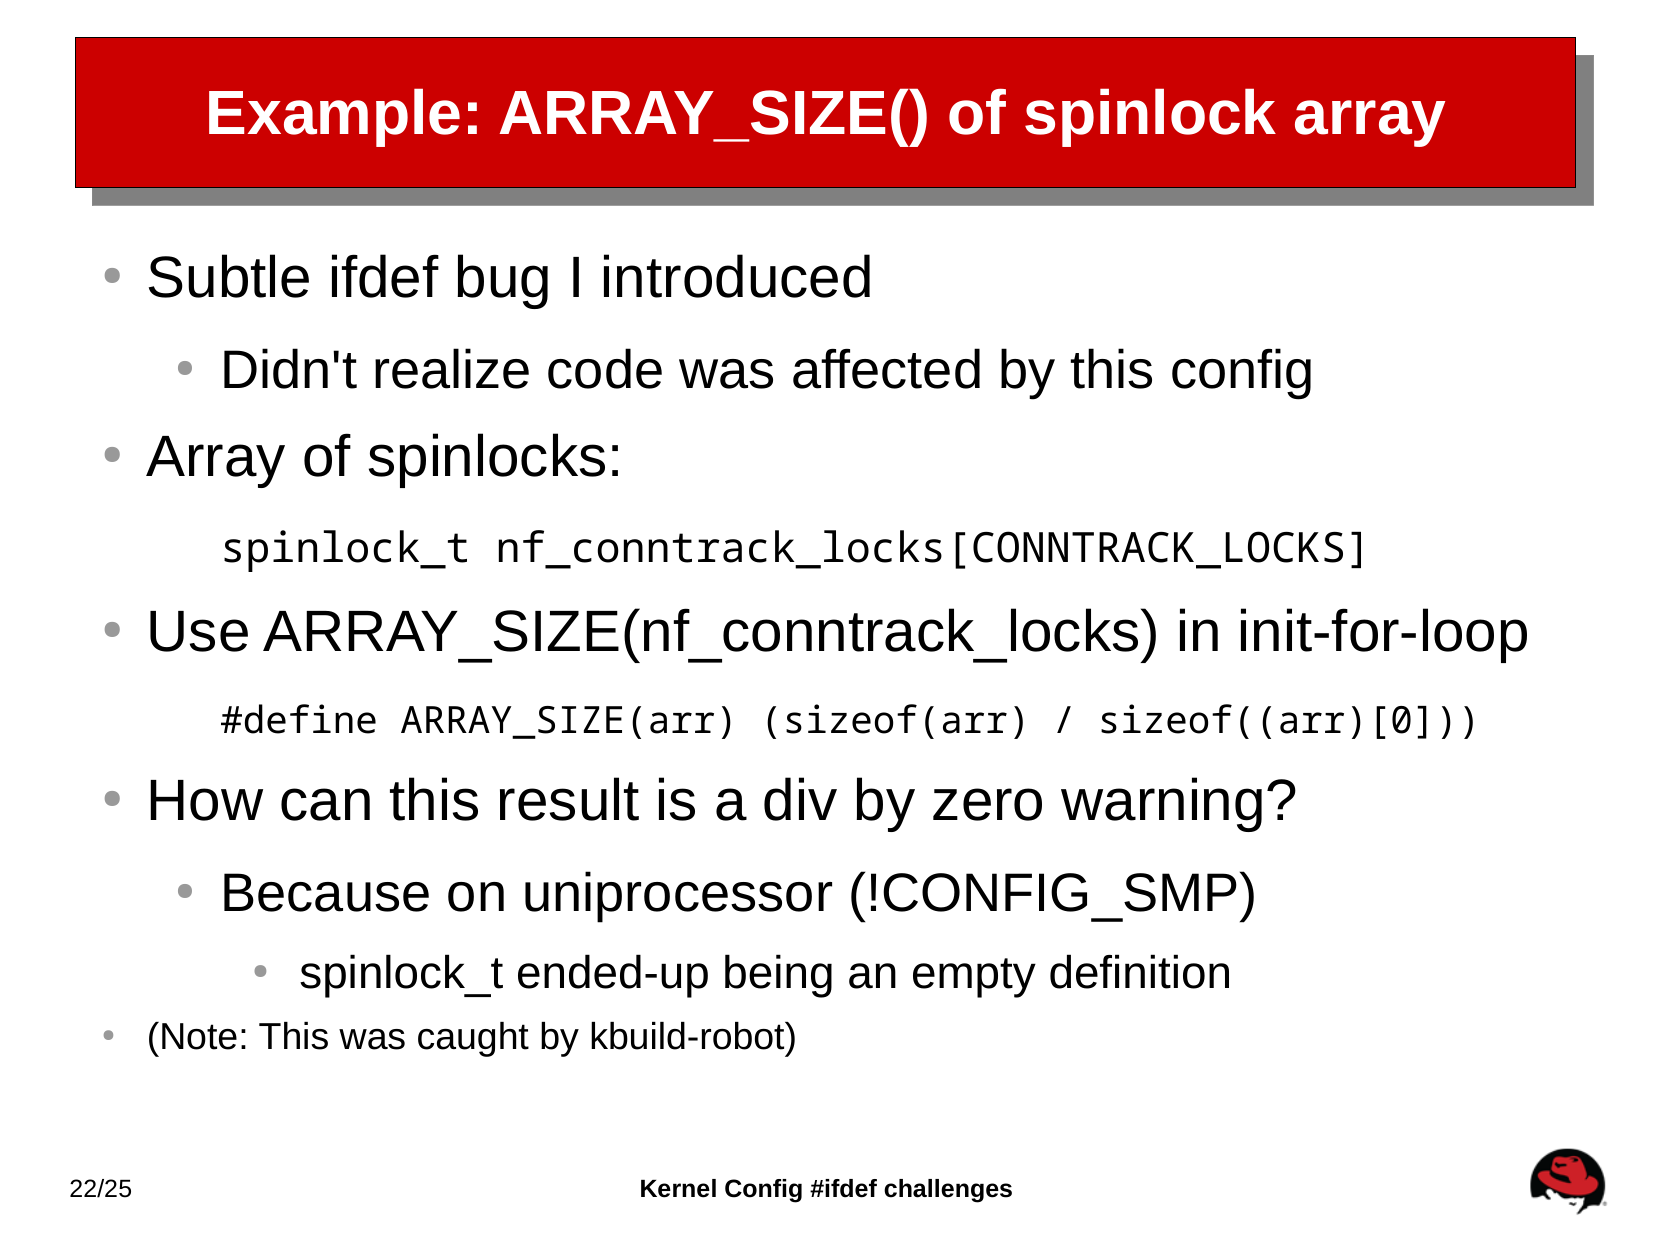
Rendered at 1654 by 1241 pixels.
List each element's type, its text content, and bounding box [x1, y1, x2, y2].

picture [1529, 1146, 1613, 1224]
title Example: ARRAY_SIZE() of spinlock array [82, 37, 1571, 188]
list Subtle ifdef bug I introduced Didn't realize code was affected by this config Array of spinlocks: spinlock_t nf_conntrack_locks[CONNTRACK_LOCKS] Use ARRAY_SIZE(nf_conntrack_locks) in init-for-loop #define ARRAY_SIZE(arr) (sizeof(arr) / sizeof((arr)[0])) How can this result is a div by zero warning? Because on uniprocessor (!CONFIG_SMP) spinlock_t ended-up being an empty definition (Note: This was caught by kbuild-robot) [86, 244, 1576, 1042]
